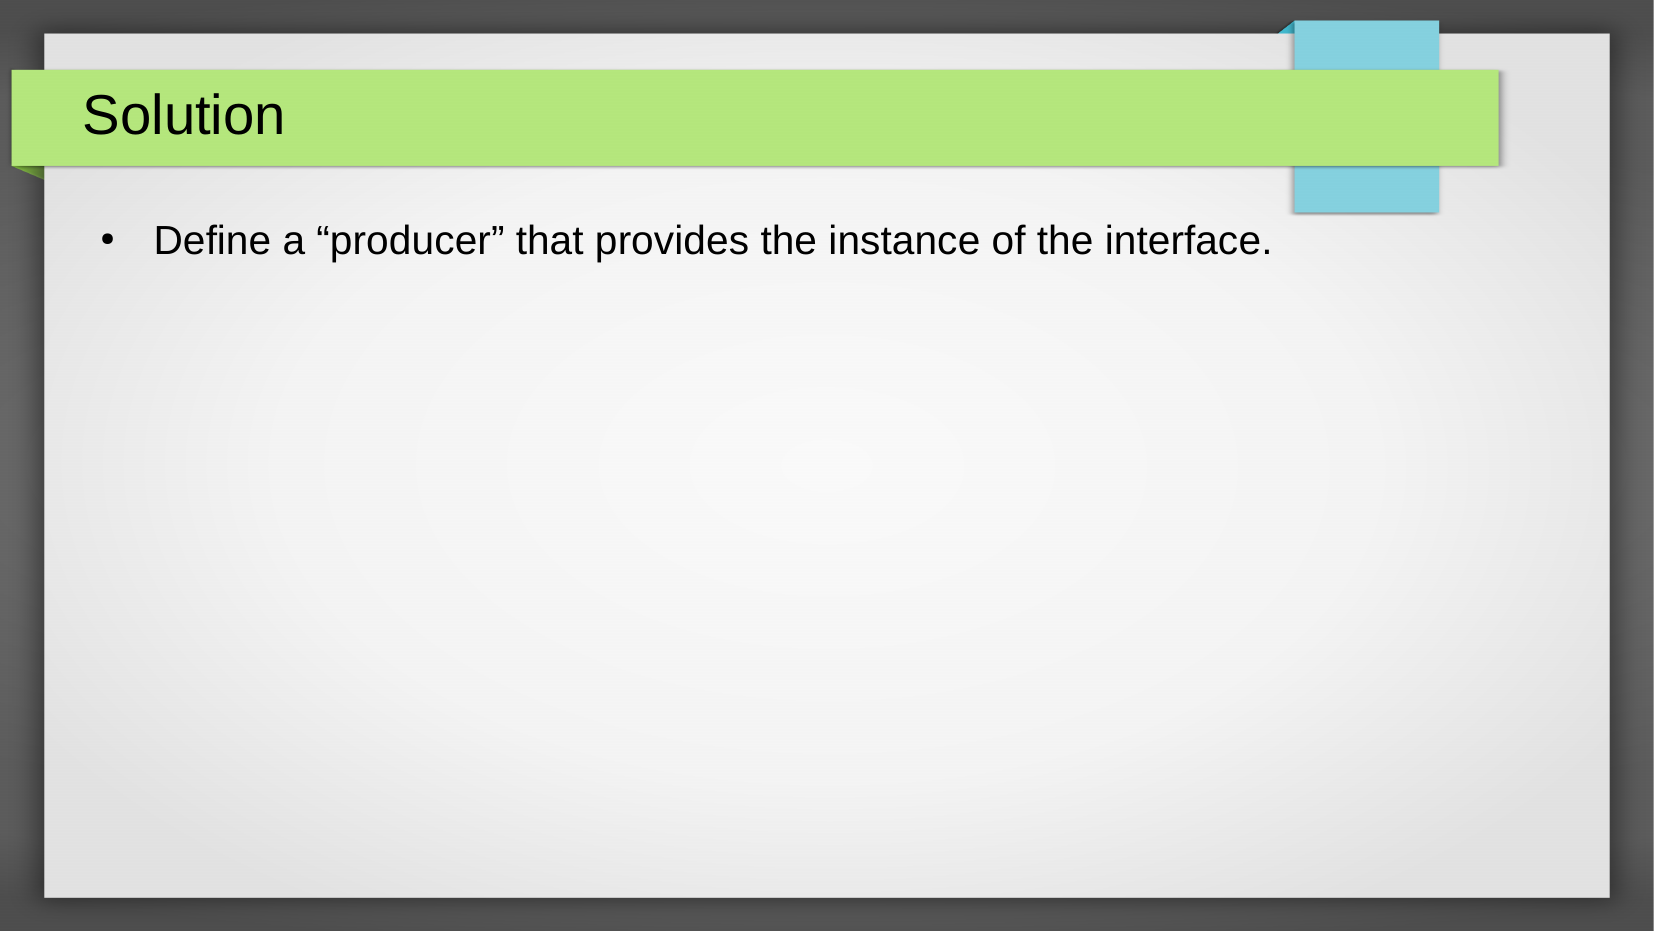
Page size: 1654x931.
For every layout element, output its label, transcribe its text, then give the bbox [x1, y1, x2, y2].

list Define a “producer” that provides the instance of the interface. [82, 217, 1571, 758]
title Solution [82, 70, 1264, 160]
picture [0, 0, 1654, 931]
